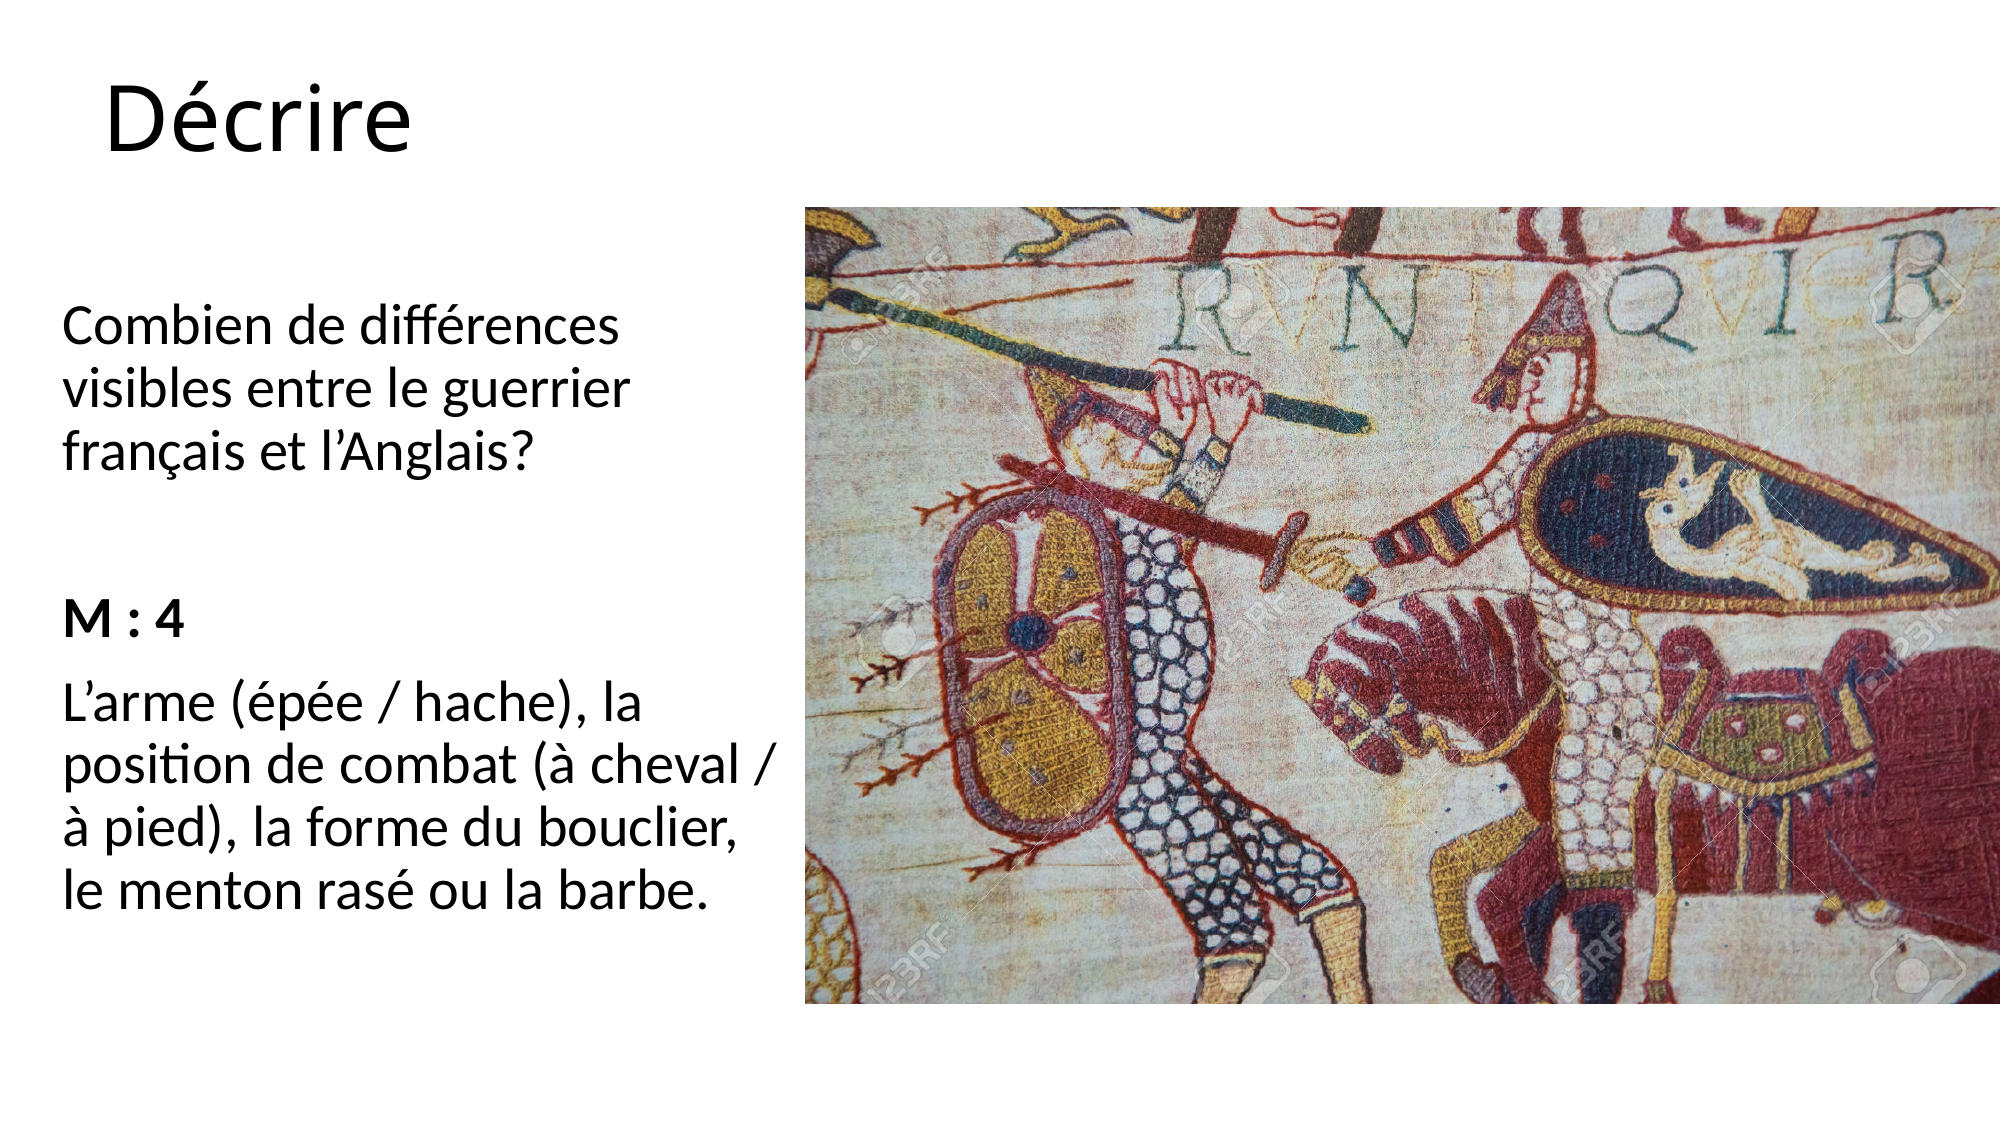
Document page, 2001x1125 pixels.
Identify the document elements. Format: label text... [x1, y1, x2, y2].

title Décrire [87, 12, 1813, 231]
picture [805, 207, 2000, 1004]
list Combien de différences visibles entre le guerrier français et l’Anglais? M : 4 L’arme (épée / hache), la position de combat (à cheval / à pied), la forme du bouclier, le menton rasé ou la barbe. [47, 286, 806, 1113]
